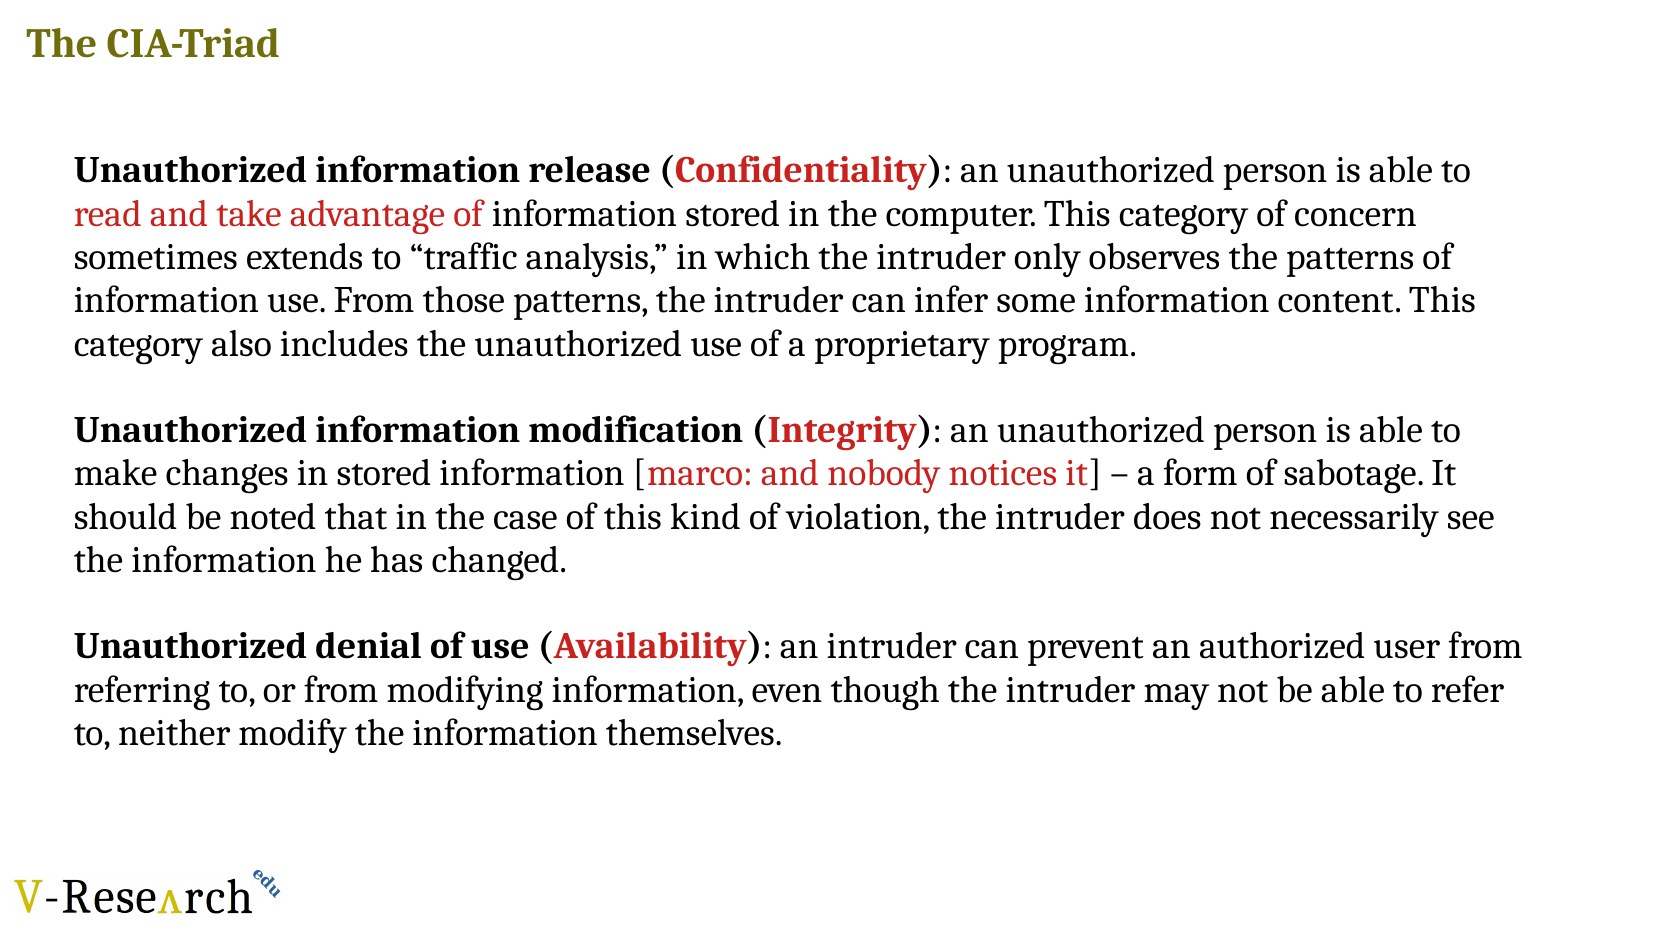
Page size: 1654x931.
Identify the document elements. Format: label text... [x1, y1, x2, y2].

picture [11, 876, 255, 916]
text_box Unauthorized information release (Confidentiality): an unauthorized person is able to read and take advantage of information stored in the computer. This category of concern sometimes extends to “traffic analysis,” in which the intruder only observes the patterns of information use. From those patterns, the intruder can infer some information content. This category also includes the unauthorized use of a proprietary program. Unauthorized information modification (Integrity): an unauthorized person is able to make changes in stored information [marco: and nobody notices it] – a form of sabotage. It should be noted that in the case of this kind of violation, the intruder does not necessarily see the information he has changed. Unauthorized denial of use (Availability): an intruder can prevent an authorized user from referring to, or from modifying information, even though the intruder may not be able to refer to, neither modify the information themselves. [58, 141, 1559, 768]
text_box edu [222, 847, 333, 931]
text_box The CIA-Triad [11, 12, 319, 77]
